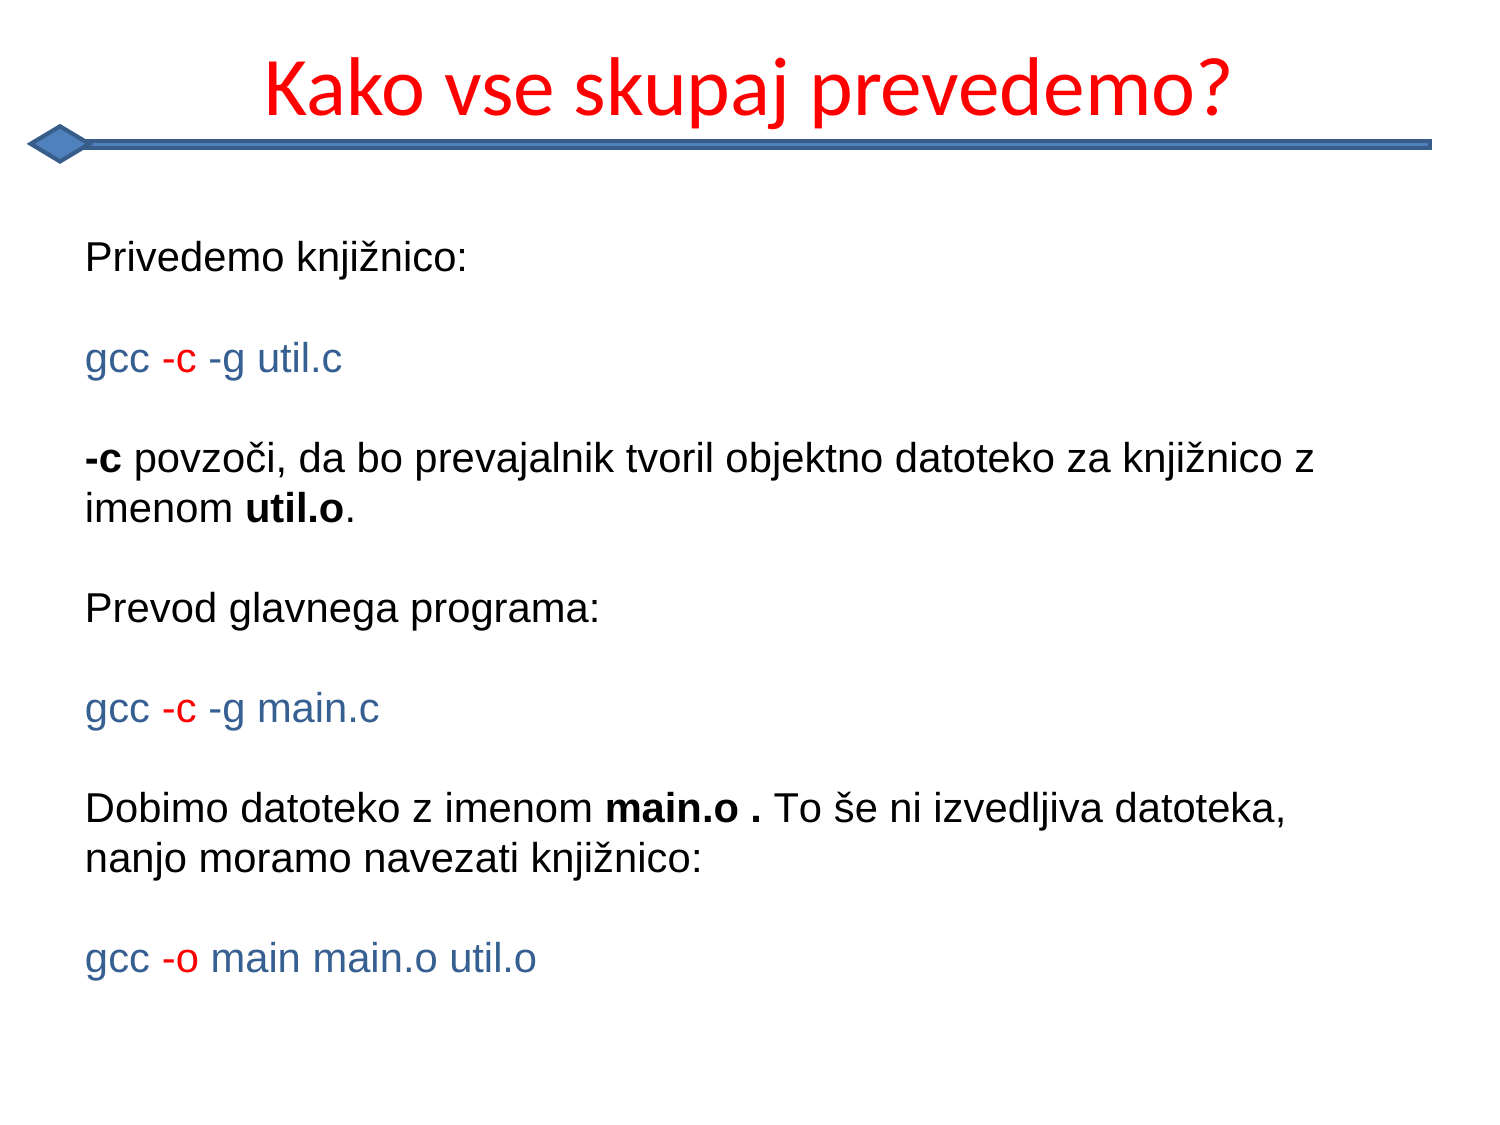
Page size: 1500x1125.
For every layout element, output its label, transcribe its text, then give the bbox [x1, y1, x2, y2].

text_box Privedemo knjižnico: gcc -c -g util.c -c povzoči, da bo prevajalnik tvoril objektno datoteko za knjižnico z imenom util.o. Prevod glavnega programa: gcc -c -g main.c Dobimo datoteko z imenom main.o . To še ni izvedljiva datoteka, nanjo moramo navezati knjižnico: gcc -o main main.o util.o [70, 222, 1383, 1039]
title Kako vse skupaj prevedemo? [75, 23, 1426, 141]
